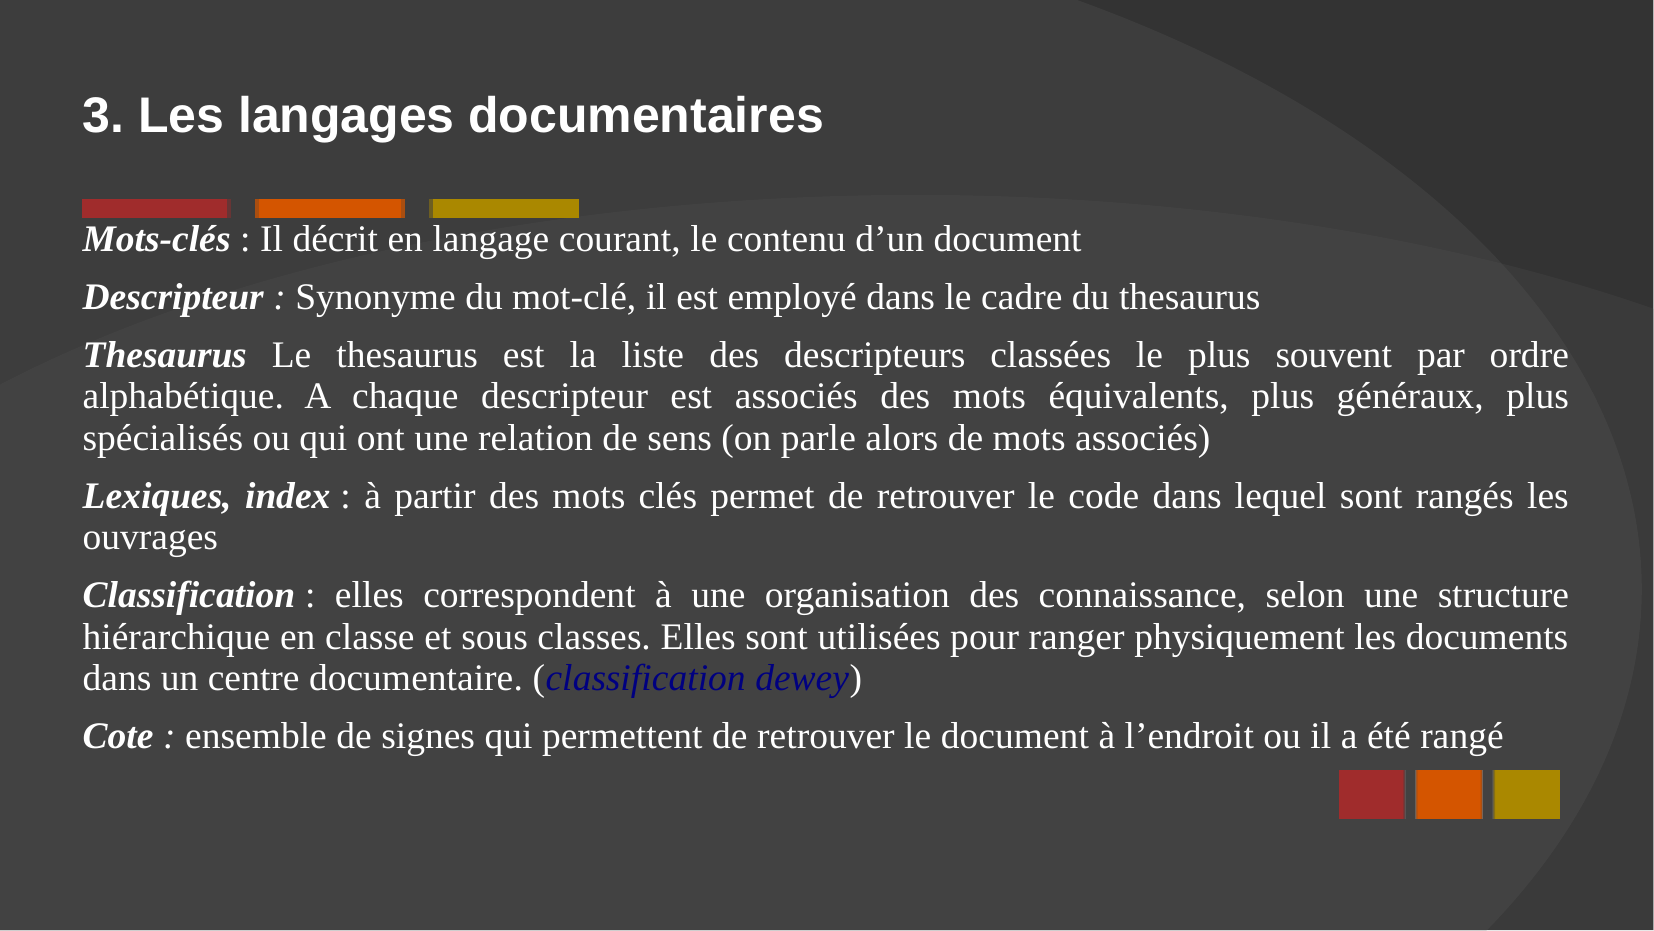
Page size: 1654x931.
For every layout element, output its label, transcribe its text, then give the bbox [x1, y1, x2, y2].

picture [82, 199, 579, 217]
picture [1339, 770, 1560, 819]
list Mots-clés : Il décrit en langage courant, le contenu d’un document Descripteur : Synonyme du mot-clé, il est employé dans le cadre du thesaurus Thesaurus Le thesaurus est la liste des descripteurs classées le plus souvent par ordre alphabétique. A chaque descripteur est associés des mots équivalents, plus généraux, plus spécialisés ou qui ont une relation de sens (on parle alors de mots associés) Lexiques, index : à partir des mots clés permet de retrouver le code dans lequel sont rangés les ouvrages Classification : elles correspondent à une organisation des connaissance, selon une structure hiérarchique en classe et sous classes. Elles sont utilisées pour ranger physiquement les documents dans un centre documentaire. (classification dewey) Cote : ensemble de signes qui permettent de retrouver le document à l’endroit ou il a été rangé [82, 217, 1571, 757]
title 3. Les langages documentaires [82, 37, 1571, 193]
